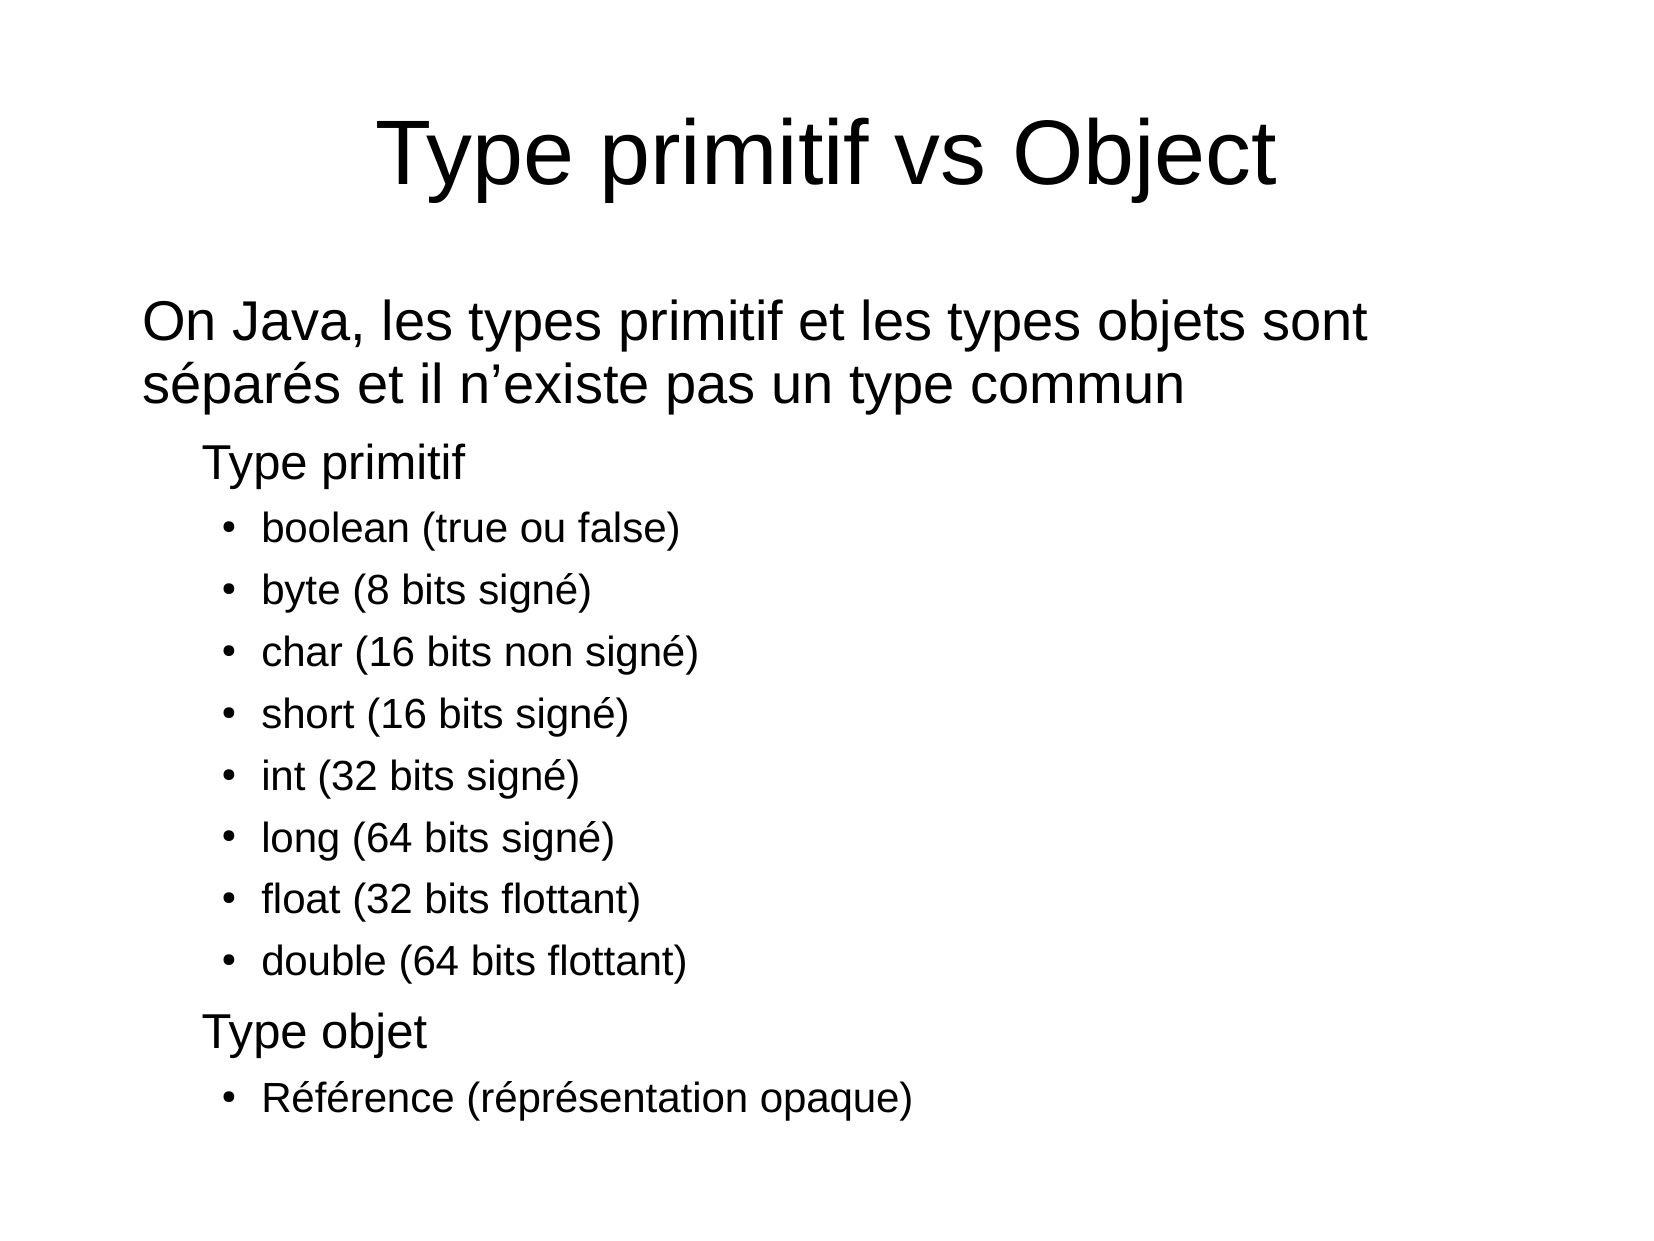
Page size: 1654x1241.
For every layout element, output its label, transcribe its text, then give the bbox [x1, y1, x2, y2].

title Type primitif vs Object [82, 49, 1571, 257]
list On Java, les types primitif et les types objets sont séparés et il n’existe pas un type commun Type primitif boolean (true ou false) byte (8 bits signé) char (16 bits non signé) short (16 bits signé) int (32 bits signé) long (64 bits signé) float (32 bits flottant) double (64 bits flottant) Type objet Référence (réprésentation opaque) [82, 290, 1571, 1126]
